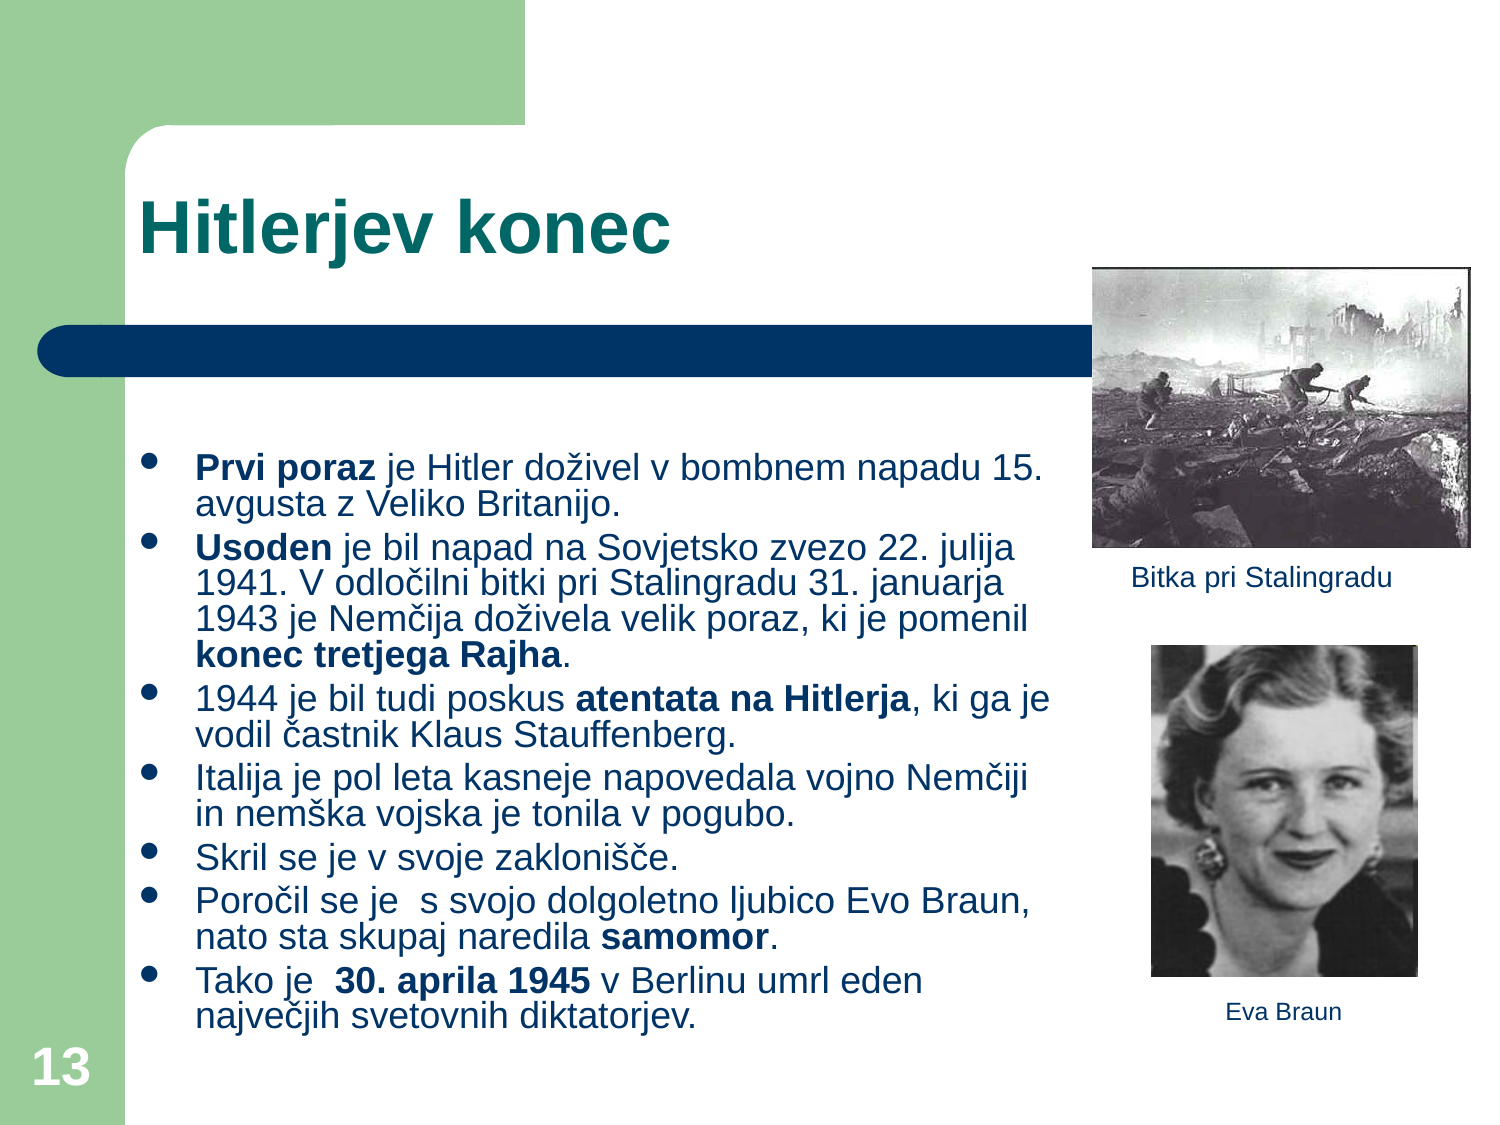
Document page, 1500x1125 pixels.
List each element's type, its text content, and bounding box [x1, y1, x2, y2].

text_box Bitka pri Stalingradu [1116, 550, 1471, 601]
picture [1151, 645, 1418, 977]
text_box Eva Braun [1210, 987, 1459, 1033]
title Hitlerjev konec [123, 90, 1424, 278]
picture [1092, 267, 1471, 548]
list Prvi poraz je Hitler doživel v bombnem napadu 15. avgusta z Veliko Britanijo. Usoden je bil napad na Sovjetsko zvezo 22. julija 1941. V odločilni bitki pri Stalingradu 31. januarja 1943 je Nemčija doživela velik poraz, ki je pomenil konec tretjega Rajha. 1944 je bil tudi poskus atentata na Hitlerja, ki ga je vodil častnik Klaus Stauffenberg. Italija je pol leta kasneje napovedala vojno Nemčiji in nemška vojska je tonila v pogubo. Skril se je v svoje zaklonišče. Poročil se je s svojo dolgoletno ljubico Evo Braun, nato sta skupaj naredila samomor. Tako je 30. aprila 1945 v Berlinu umrl eden največjih svetovnih diktatorjev. [123, 444, 1079, 1125]
slide_number <number> [13, 1023, 111, 1105]
